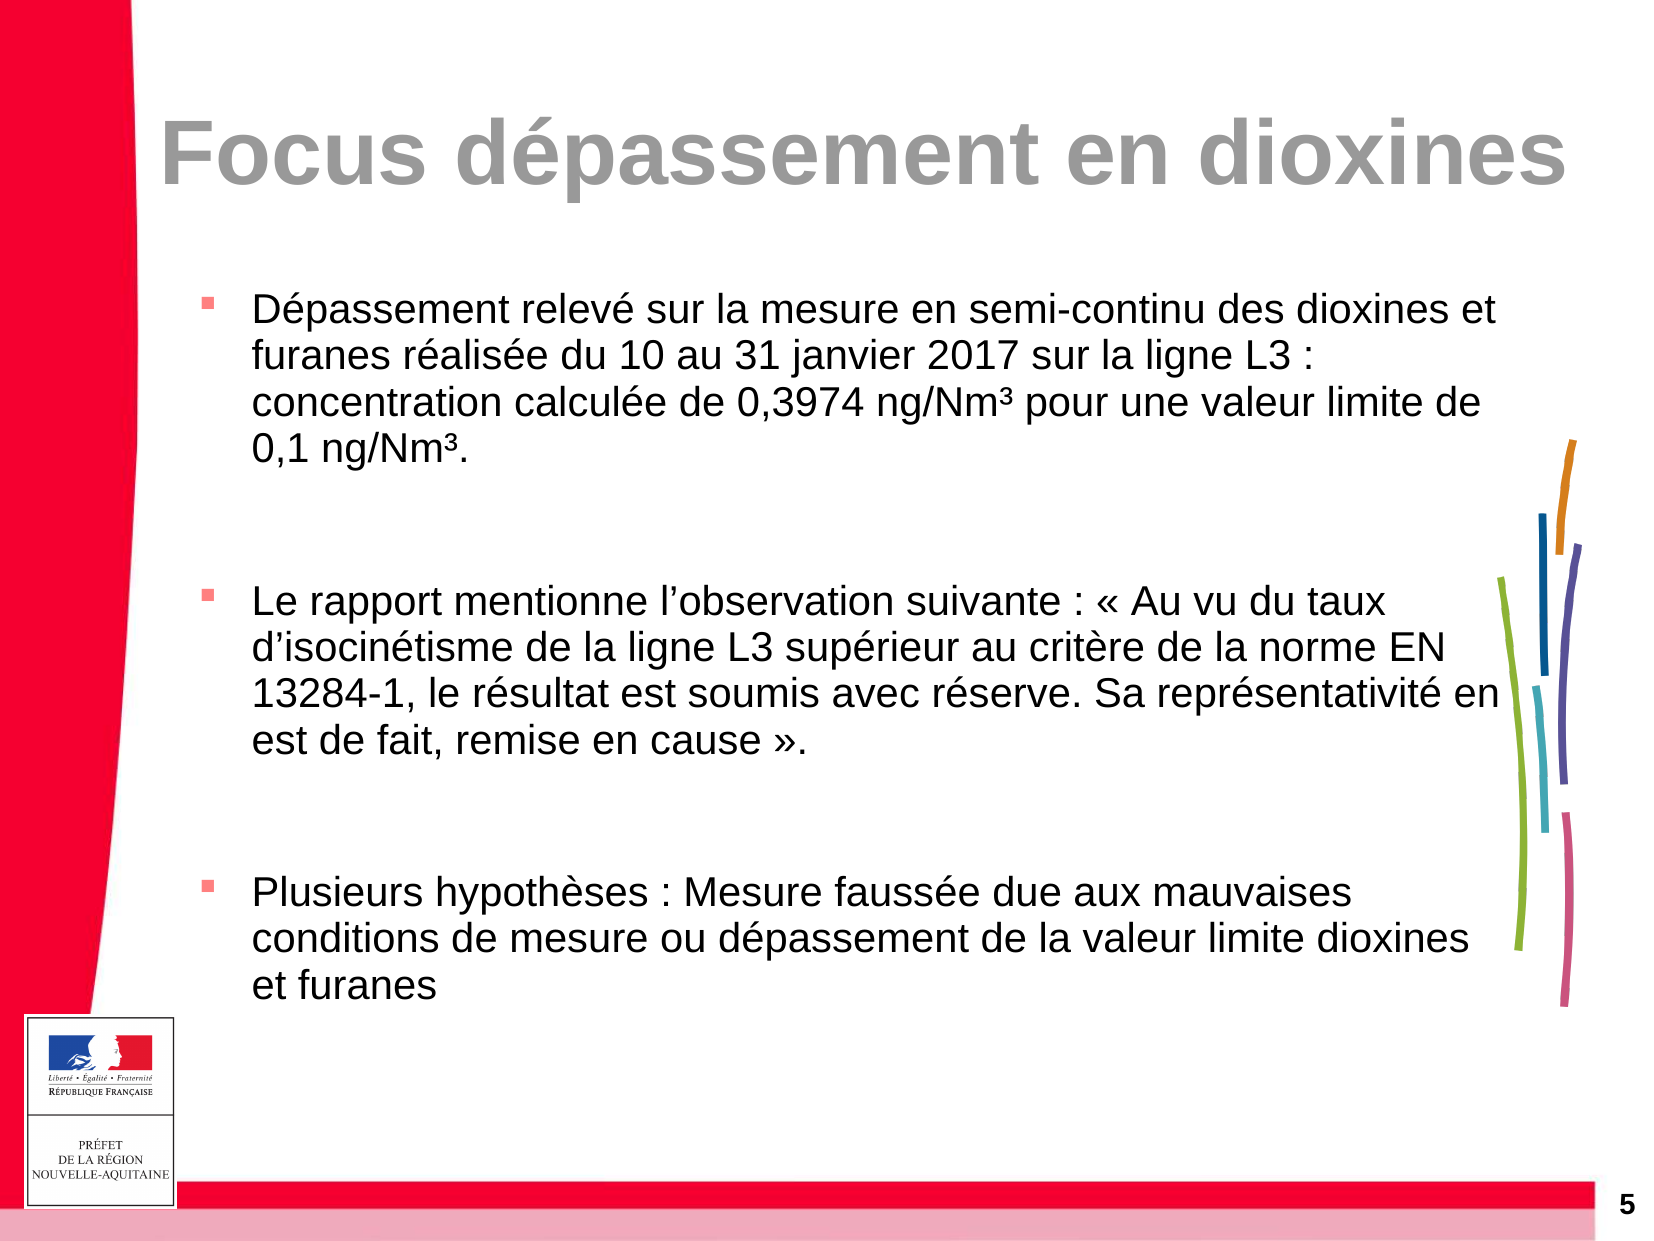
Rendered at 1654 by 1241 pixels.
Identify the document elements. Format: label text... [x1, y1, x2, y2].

picture [0, 0, 1654, 1241]
list Dépassement relevé sur la mesure en semi-continu des dioxines et furanes réalisée du 10 au 31 janvier 2017 sur la ligne L3 : concentration calculée de 0,3974 ng/Nm³ pour une valeur limite de 0,1 ng/Nm³. Le rapport mentionne l’observation suivante : « Au vu du taux d’isocinétisme de la ligne L3 supérieur au critère de la norme EN 13284-1, le résultat est soumis avec réserve. Sa représentativité en est de fait, remise en cause ». Plusieurs hypothèses : Mesure faussée due aux mauvaises conditions de mesure ou dépassement de la valeur limite dioxines et furanes [180, 209, 1510, 1148]
title Focus dépassement en dioxines [82, 49, 1571, 257]
